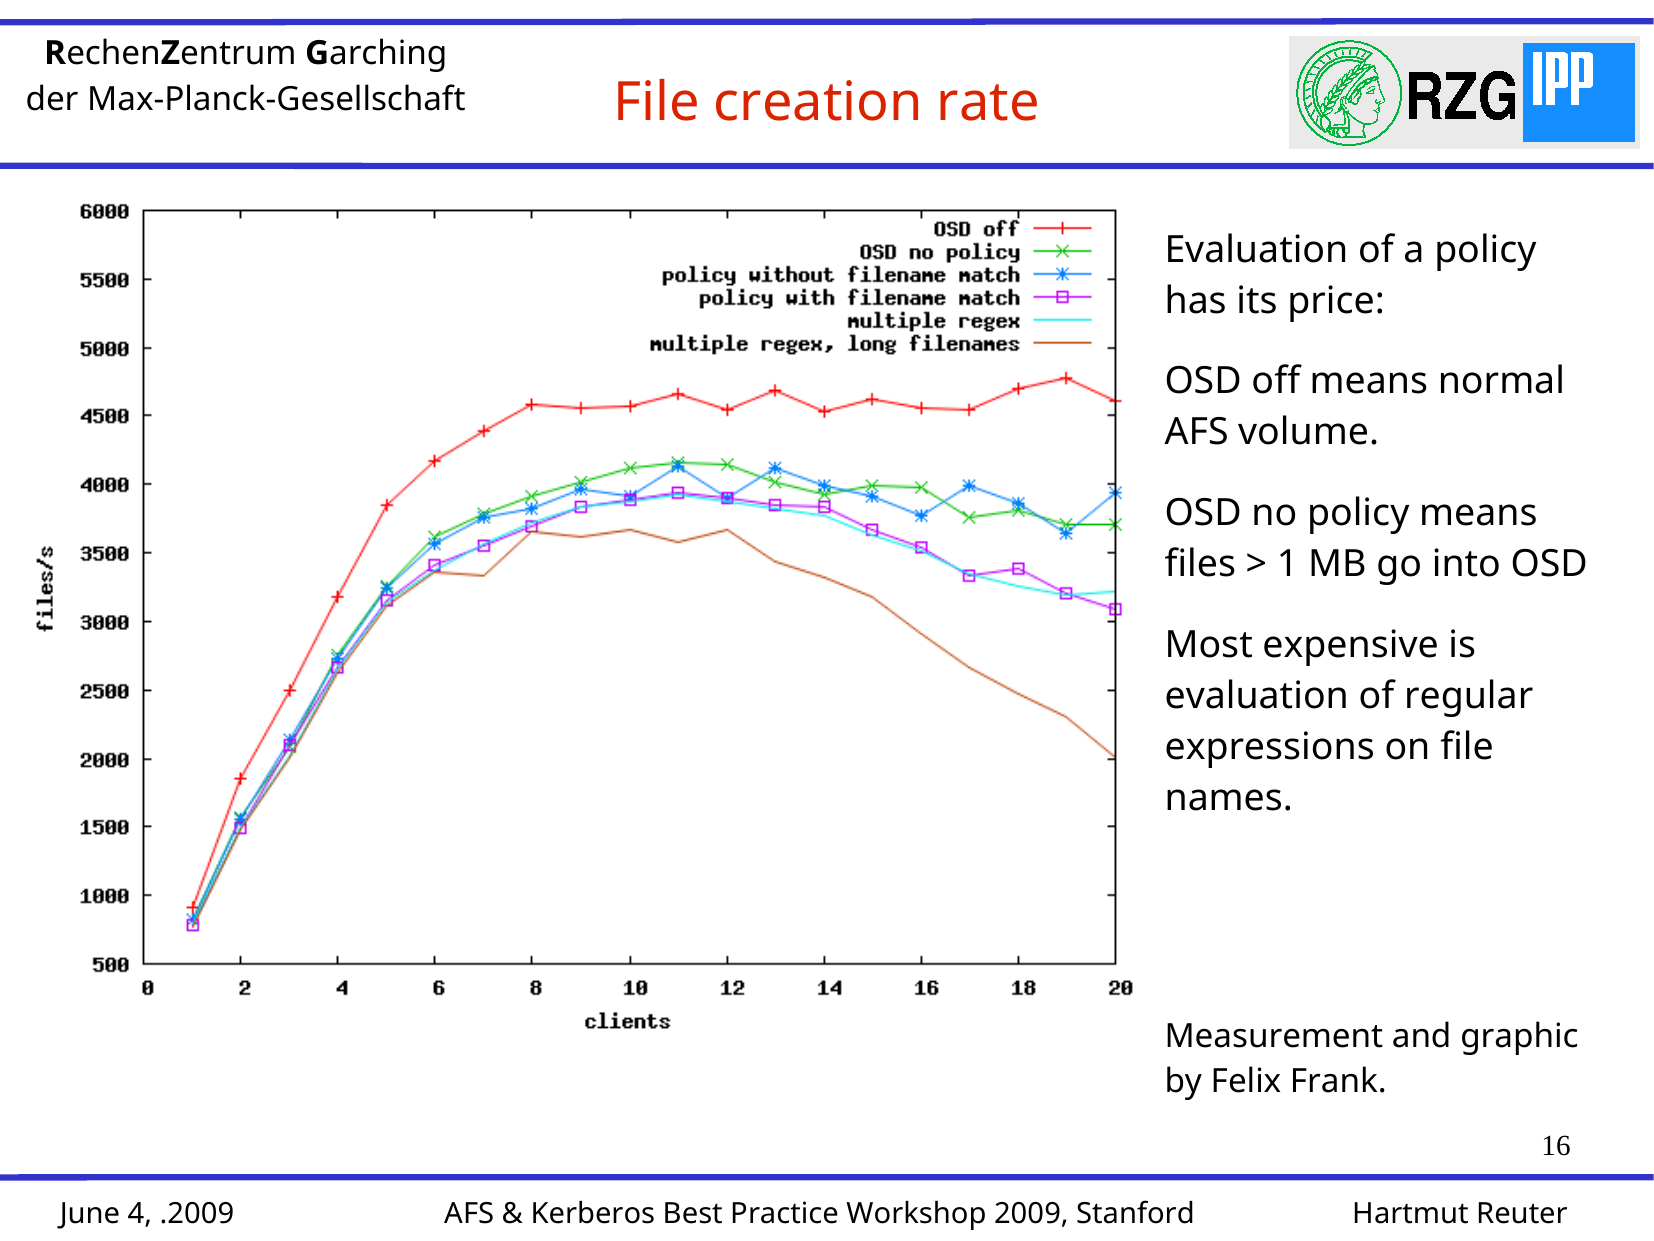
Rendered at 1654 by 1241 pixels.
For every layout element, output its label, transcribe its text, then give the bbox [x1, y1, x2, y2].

picture [23, 187, 1149, 1034]
list Evaluation of a policy has its price: OSD off means normal AFS volume. OSD no policy means files > 1 MB go into OSD Most expensive is evaluation of regular expressions on file names. Measurement and graphic by Felix Frank. [1149, 169, 1623, 1144]
picture [1289, 36, 1640, 54]
text_box File creation rate [0, 54, 1654, 180]
